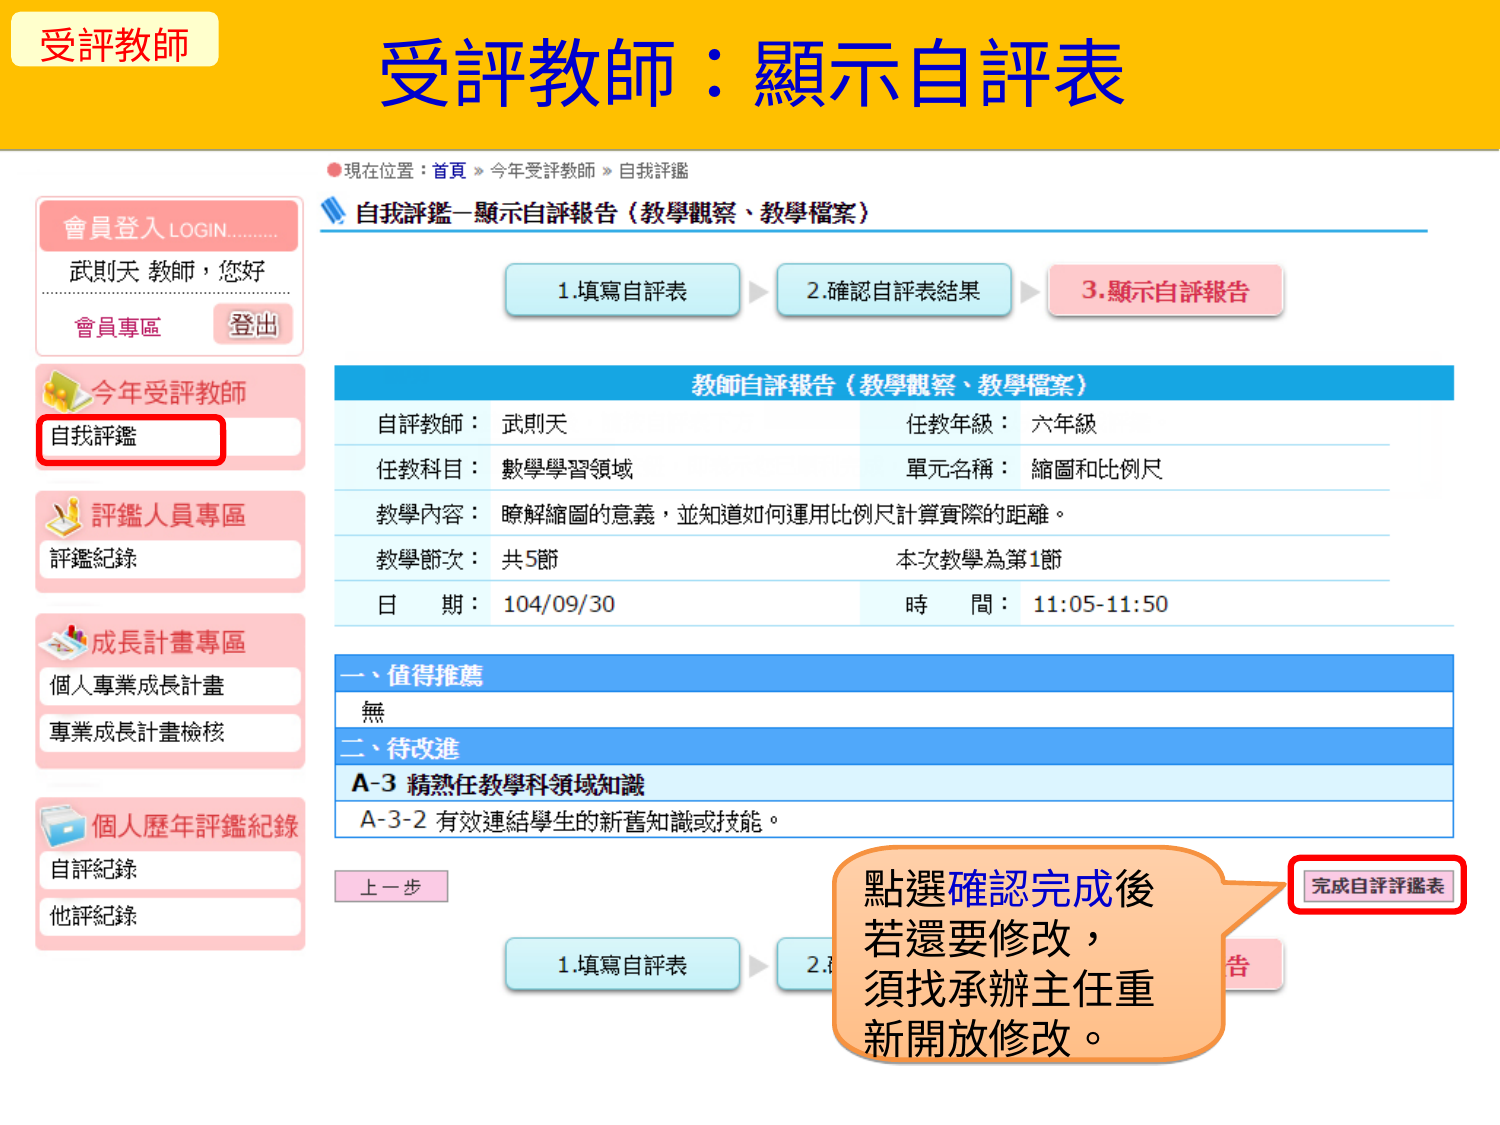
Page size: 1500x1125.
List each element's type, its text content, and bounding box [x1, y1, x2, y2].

text_box 受評教師 [11, 11, 219, 67]
picture [0, 151, 1500, 1125]
text_box 受評教師：顯示自評表 [55, 19, 1450, 126]
text_box 點選確認完成後 若還要修改， 須找承辦主任重新開放修改。 [834, 847, 1285, 1060]
text_box [0, 0, 1500, 149]
